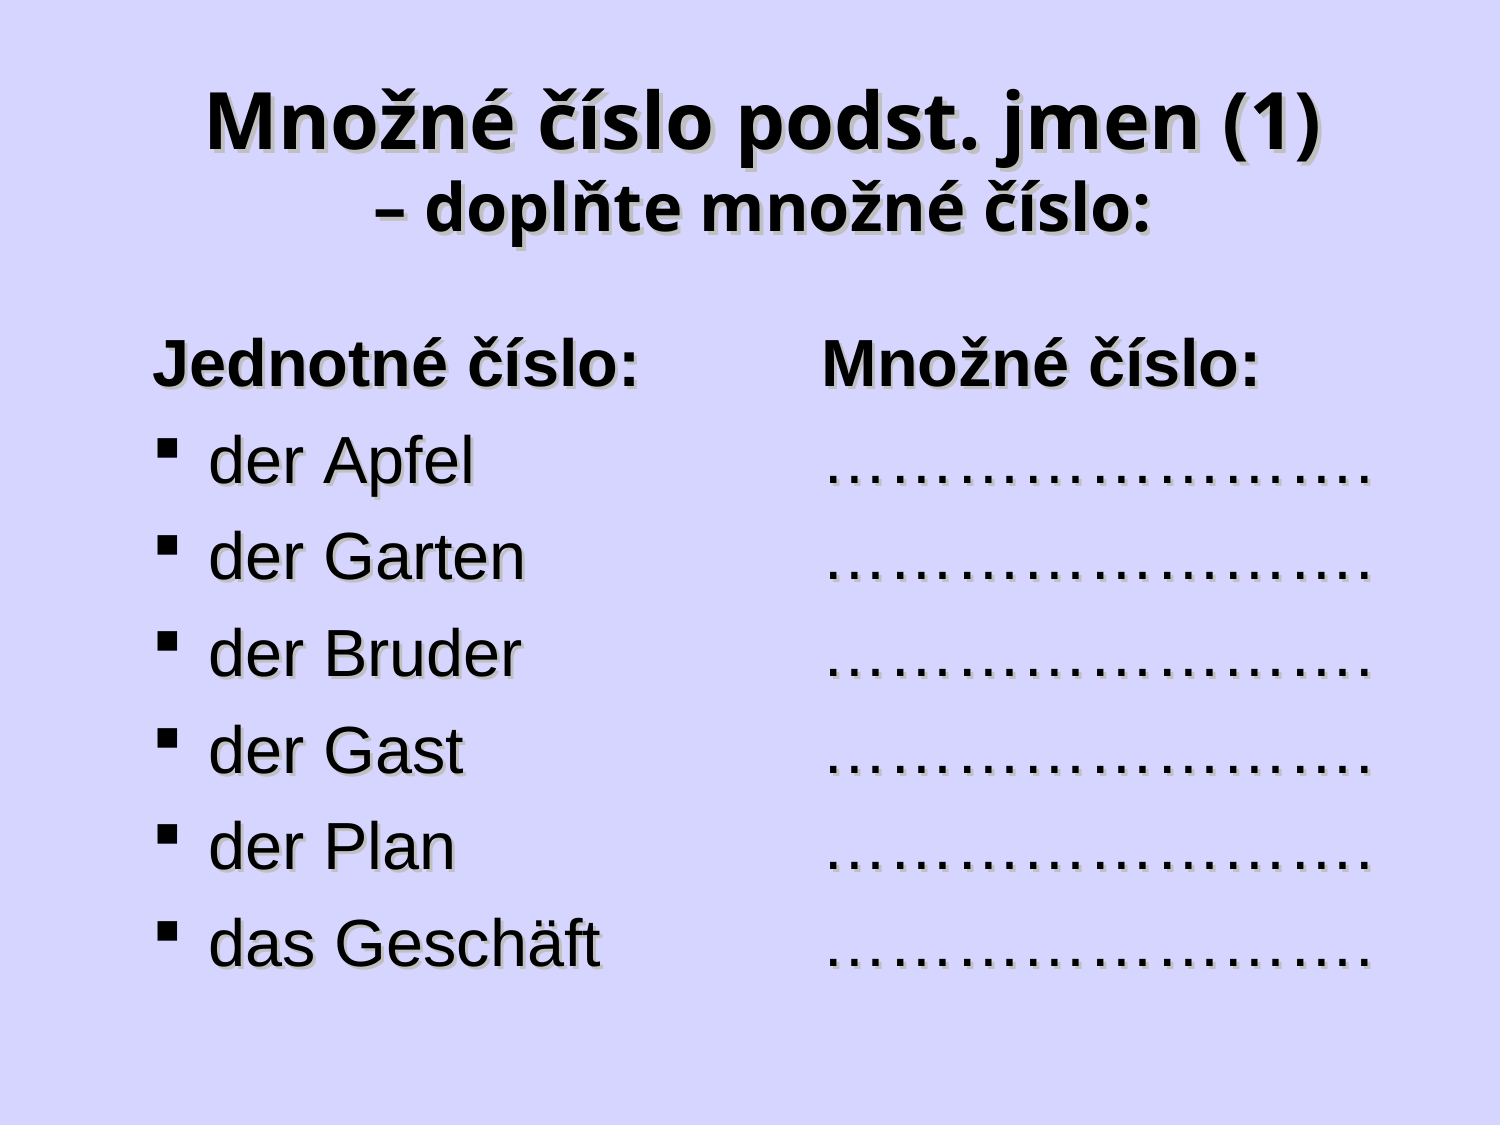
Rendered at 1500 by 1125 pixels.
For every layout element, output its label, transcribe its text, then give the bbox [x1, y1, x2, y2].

title Množné číslo podst. jmen (1) – doplňte množné číslo: [75, 40, 1451, 276]
list Jednotné číslo: der Apfel der Garten der Bruder der Gast der Plan das Geschäft [137, 312, 782, 1000]
list Množné číslo: ……………………. ……………………. ……………………. ……………………. ……………………. ……………………. [806, 312, 1452, 1000]
